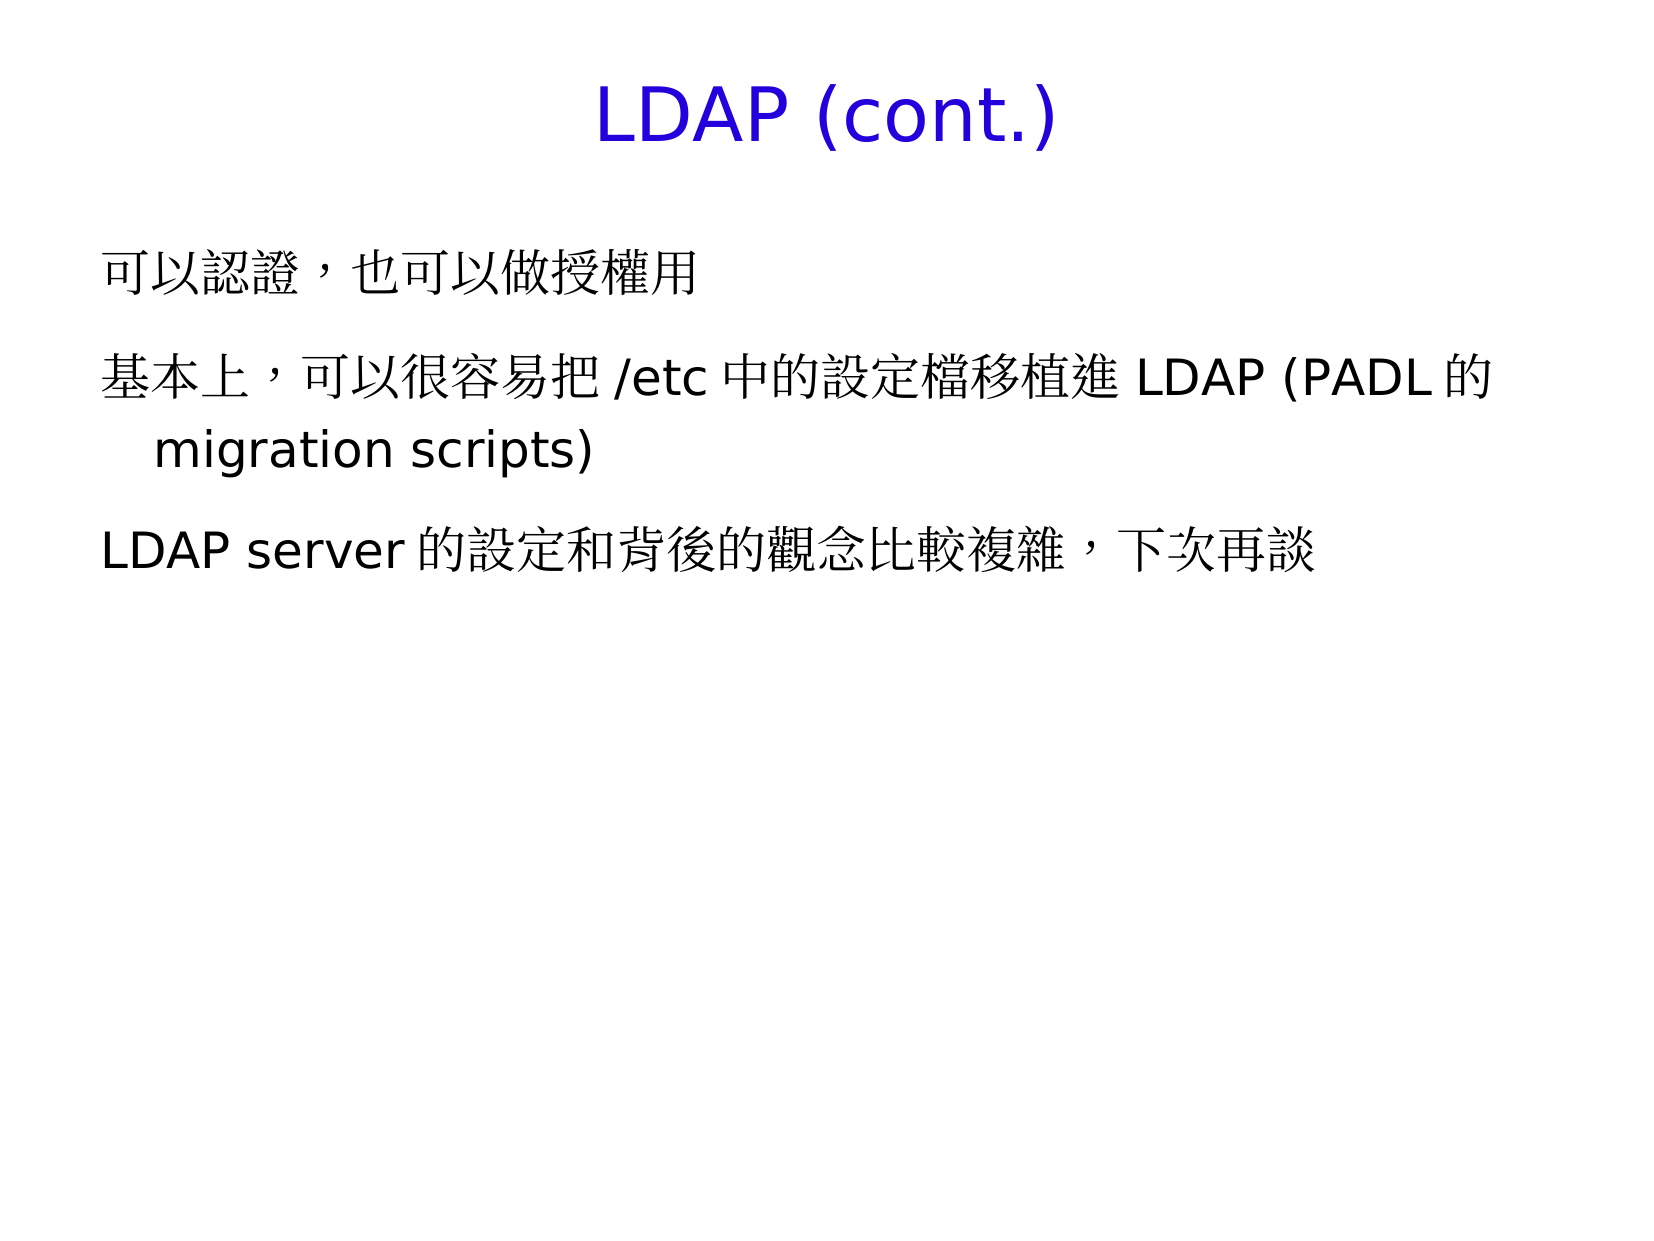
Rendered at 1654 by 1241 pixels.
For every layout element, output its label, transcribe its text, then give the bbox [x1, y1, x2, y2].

title LDAP (cont.) [82, 49, 1571, 182]
list 可以認證，也可以做授權用 基本上，可以很容易把/etc中的設定檔移植進LDAP (PADL的migration scripts) LDAP server的設定和背後的觀念比較複雜，下次再談 [82, 219, 1571, 1109]
